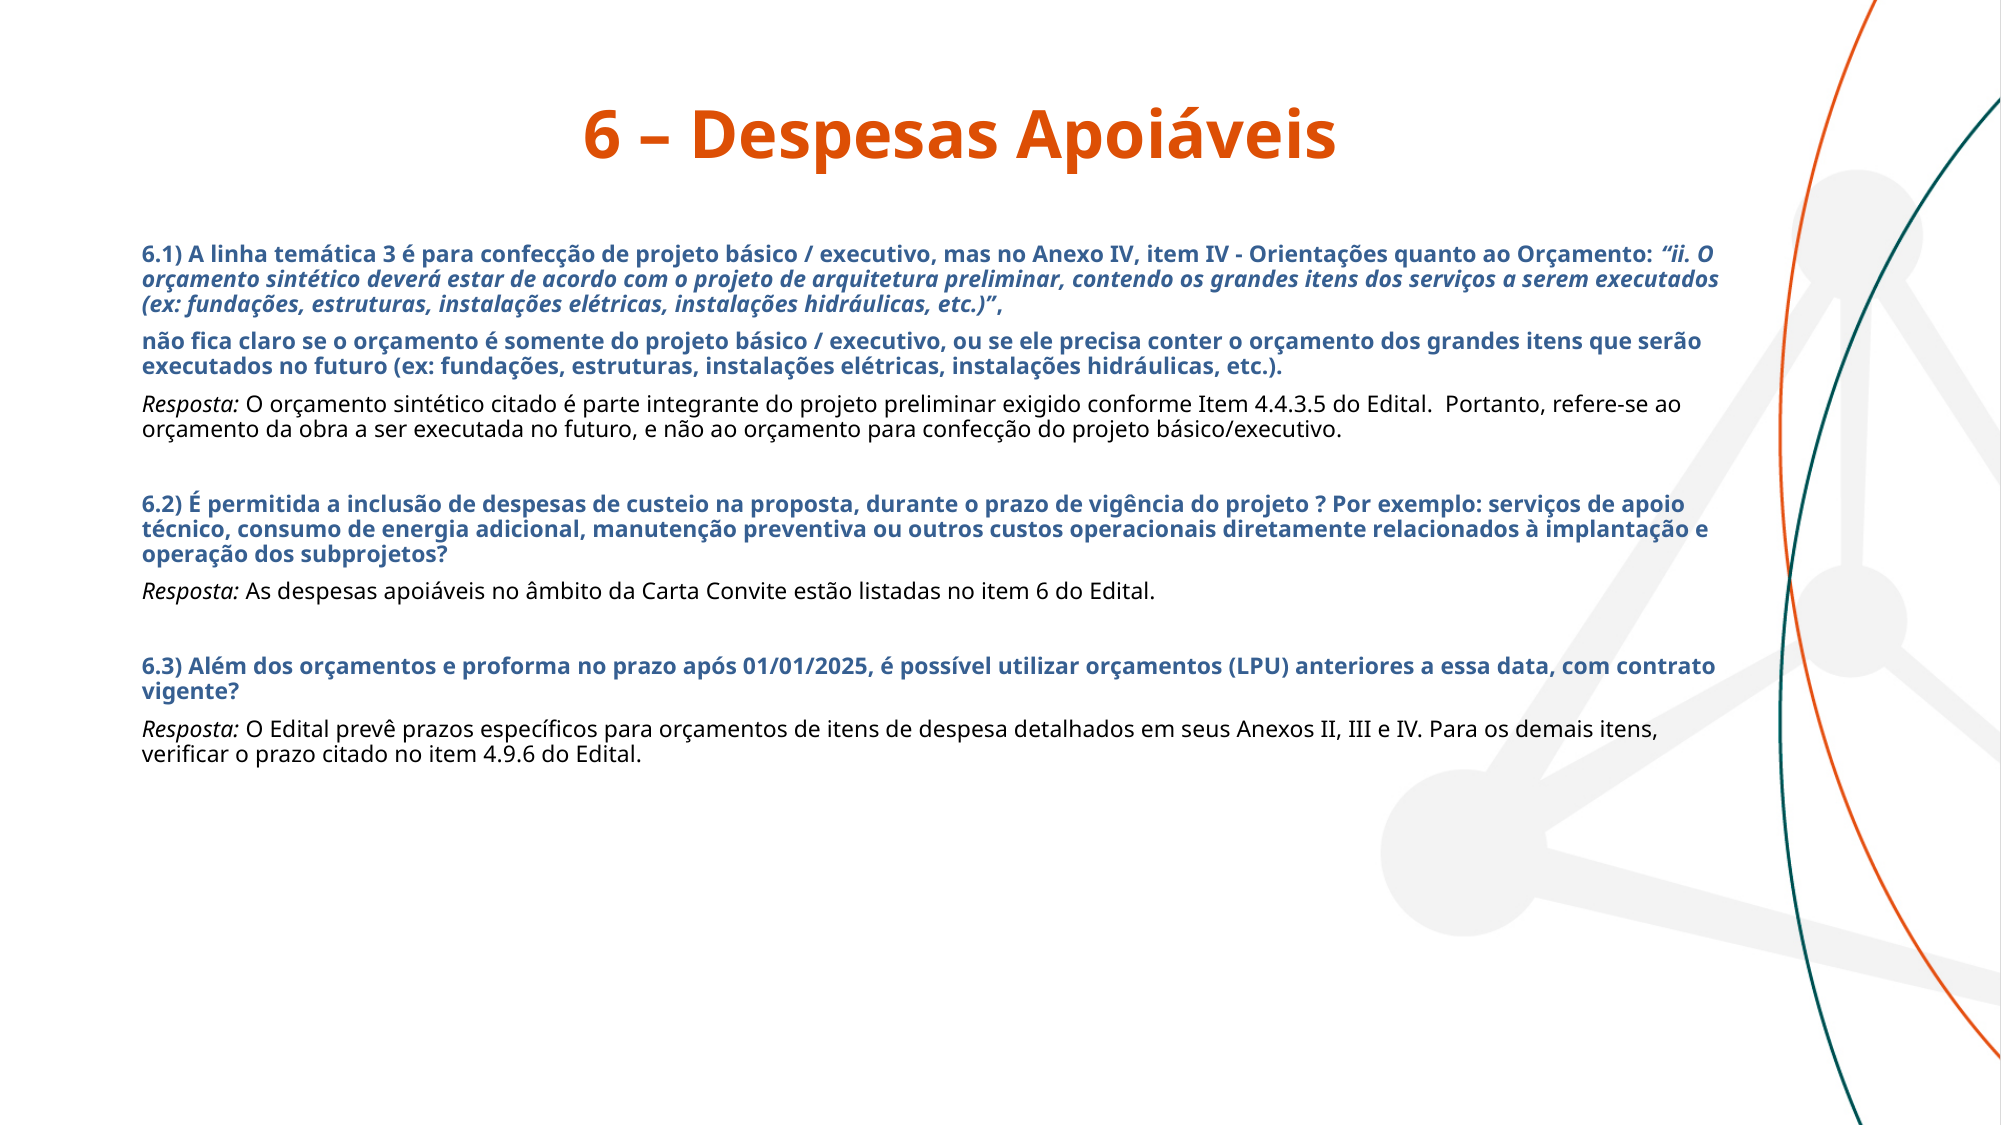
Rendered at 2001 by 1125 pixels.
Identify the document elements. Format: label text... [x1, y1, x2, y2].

text_box 6.1) A linha temática 3 é para confecção de projeto básico / executivo, mas no Anexo IV, item IV - Orientações quanto ao Orçamento: “ii. O orçamento sintético deverá estar de acordo com o projeto de arquitetura preliminar, contendo os grandes itens dos serviços a serem executados (ex: fundações, estruturas, instalações elétricas, instalações hidráulicas, etc.)”, não fica claro se o orçamento é somente do projeto básico / executivo, ou se ele precisa conter o orçamento dos grandes itens que serão executados no futuro (ex: fundações, estruturas, instalações elétricas, instalações hidráulicas, etc.). Resposta: O orçamento sintético citado é parte integrante do projeto preliminar exigido conforme Item 4.4.3.5 do Edital. Portanto, refere-se ao orçamento da obra a ser executada no futuro, e não ao orçamento para confecção do projeto básico/executivo. 6.2) É permitida a inclusão de despesas de custeio na proposta, durante o prazo de vigência do projeto ? Por exemplo: serviços de apoio técnico, consumo de energia adicional, manutenção preventiva ou outros custos operacionais diretamente relacionados à implantação e operação dos subprojetos? Resposta: As despesas apoiáveis no âmbito da Carta Convite estão listadas no item 6 do Edital. 6.3) Além dos orçamentos e proforma no prazo após 01/01/2025, é possível utilizar orçamentos (LPU) anteriores a essa data, com contrato vigente? Resposta: O Edital prevê prazos específicos para orçamentos de itens de despesa detalhados em seus Anexos II, III e IV. Para os demais itens, verificar o prazo citado no item 4.9.6 do Edital. [126, 234, 1767, 856]
text_box 6 – Despesas Apoiáveis [153, 13, 1768, 181]
